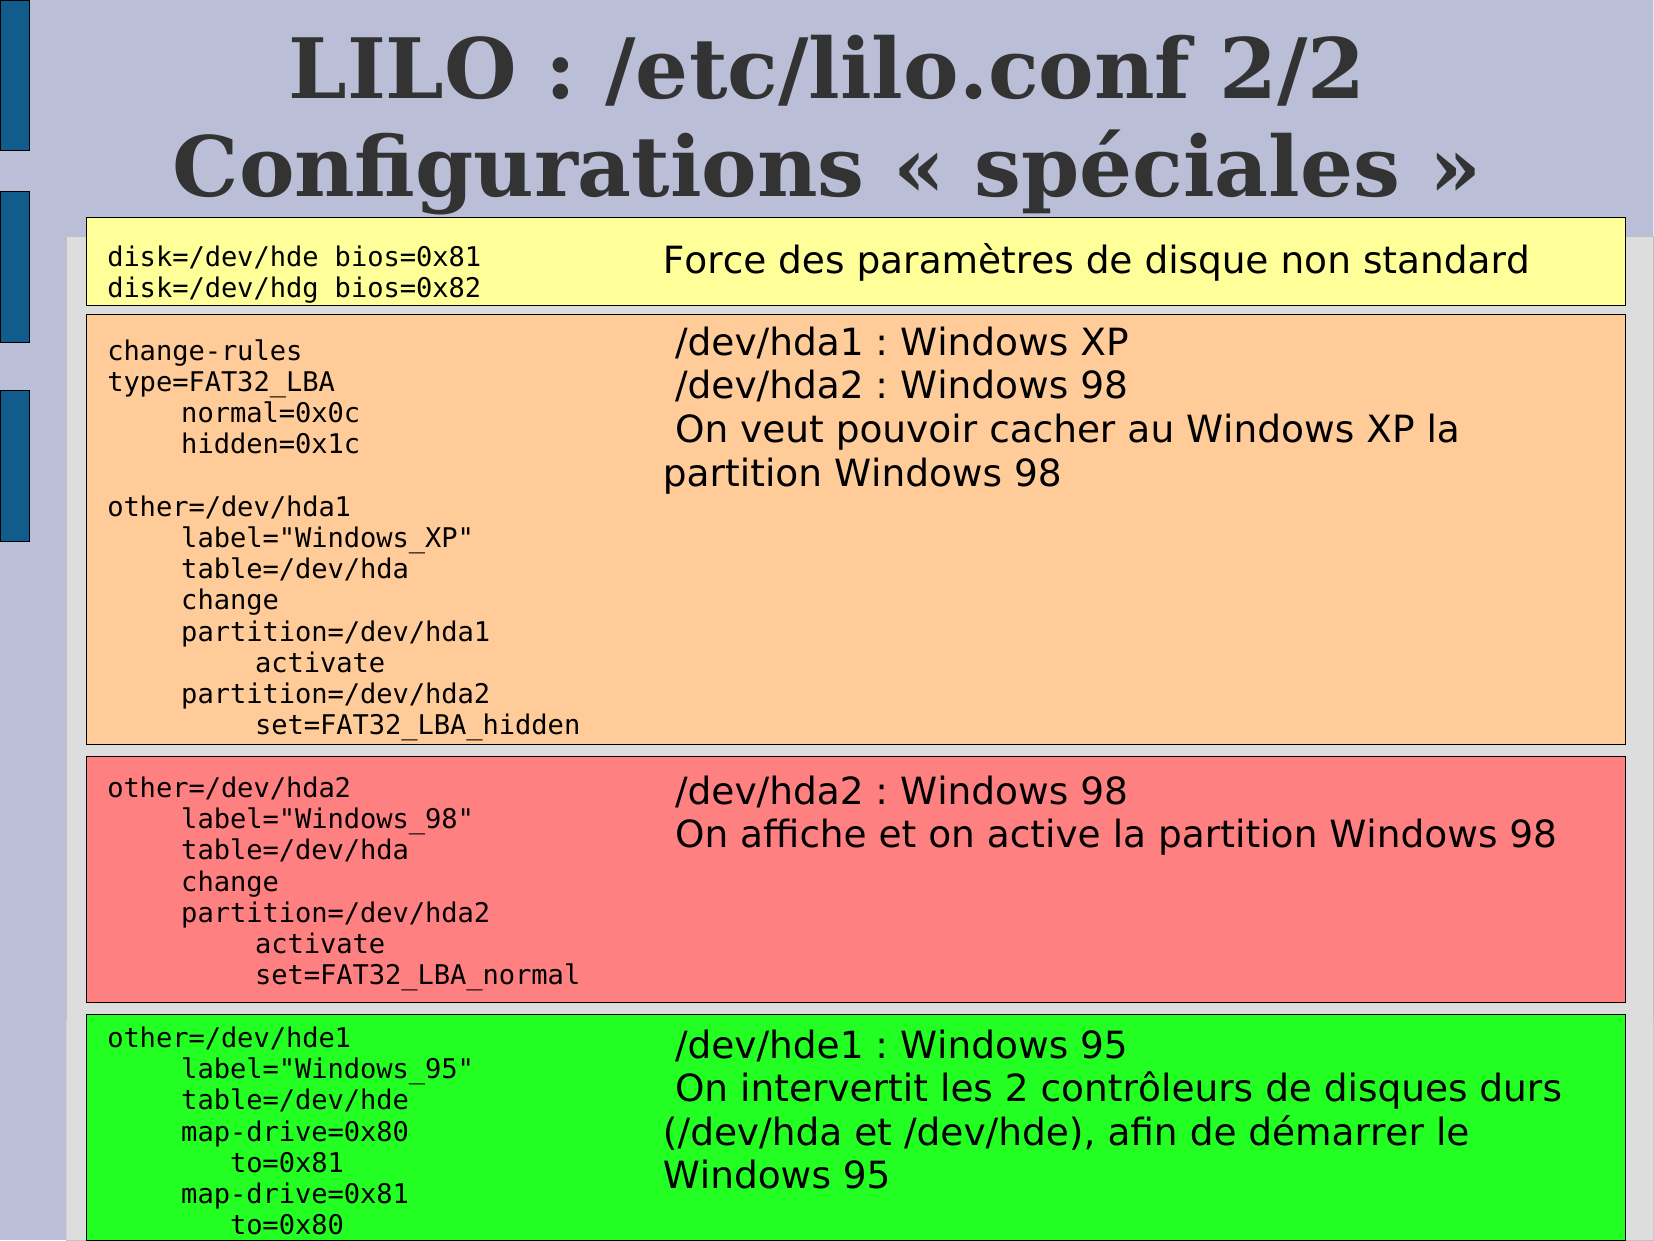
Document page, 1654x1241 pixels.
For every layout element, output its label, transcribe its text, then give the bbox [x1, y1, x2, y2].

title LILO : /etc/lilo.conf 2/2 Configurations « spéciales » [121, 14, 1534, 217]
text_box [605, 756, 1626, 1003]
text_box [605, 1014, 1654, 1241]
text_box [86, 756, 92, 1003]
text_box Force des paramètres de disque non standard [648, 231, 1626, 292]
text_box [86, 217, 1626, 306]
text_box [605, 314, 1626, 745]
text_box /dev/hda2 : Windows 98 On affiche et on active la partition Windows 98 [648, 762, 1622, 871]
text_box disk=/dev/hde bios=0x81 disk=/dev/hdg bios=0x82 change-rules type=FAT32_LBA normal=0x0c hidden=0x1c other=/dev/hda1 label="Windows_XP" table=/dev/hda change partition=/dev/hda1 activate partition=/dev/hda2 set=FAT32_LBA_hidden other=/dev/hda2 label="Windows_98" table=/dev/hda change partition=/dev/hda2 activate set=FAT32_LBA_normal other=/dev/hde1 label="Windows_95" table=/dev/hde map-drive=0x80 to=0x81 map-drive=0x81 to=0x80 [92, 233, 605, 1241]
text_box /dev/hda1 : Windows XP /dev/hda2 : Windows 98 On veut pouvoir cacher au Windows XP la partition Windows 98 [648, 313, 1622, 505]
text_box [66, 1014, 92, 1241]
text_box [86, 314, 92, 745]
text_box /dev/hde1 : Windows 95 On intervertit les 2 contrôleurs de disques durs (/dev/hda et /dev/hde), afin de démarrer le Windows 95 [648, 1016, 1622, 1206]
